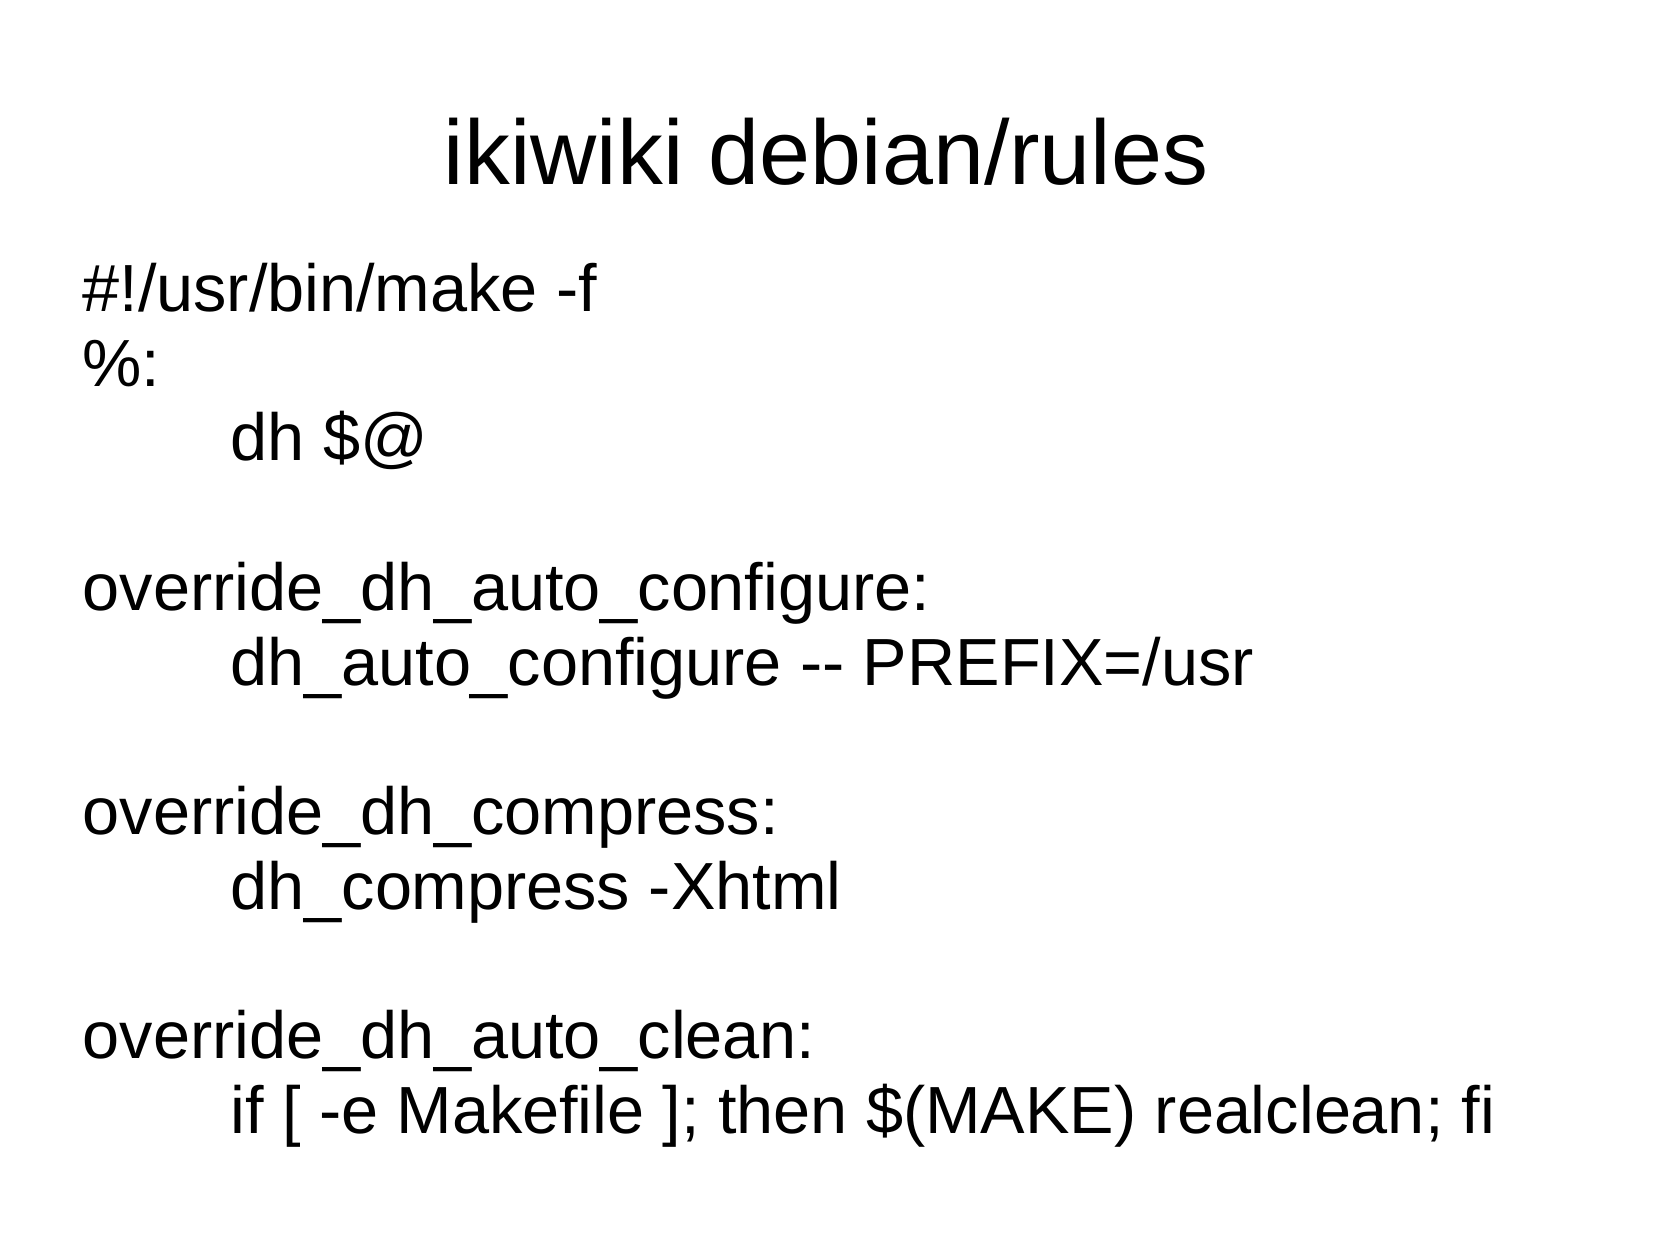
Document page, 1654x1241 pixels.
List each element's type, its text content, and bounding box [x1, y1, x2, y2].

title ikiwiki debian/rules [82, 56, 1571, 250]
subtitle #!/usr/bin/make -f %: dh $@ override_dh_auto_configure: dh_auto_configure -- PREFIX=/usr override_dh_compress: dh_compress -Xhtml override_dh_auto_clean: if [ -e Makefile ]; then $(MAKE) realclean; fi [82, 250, 1571, 1149]
